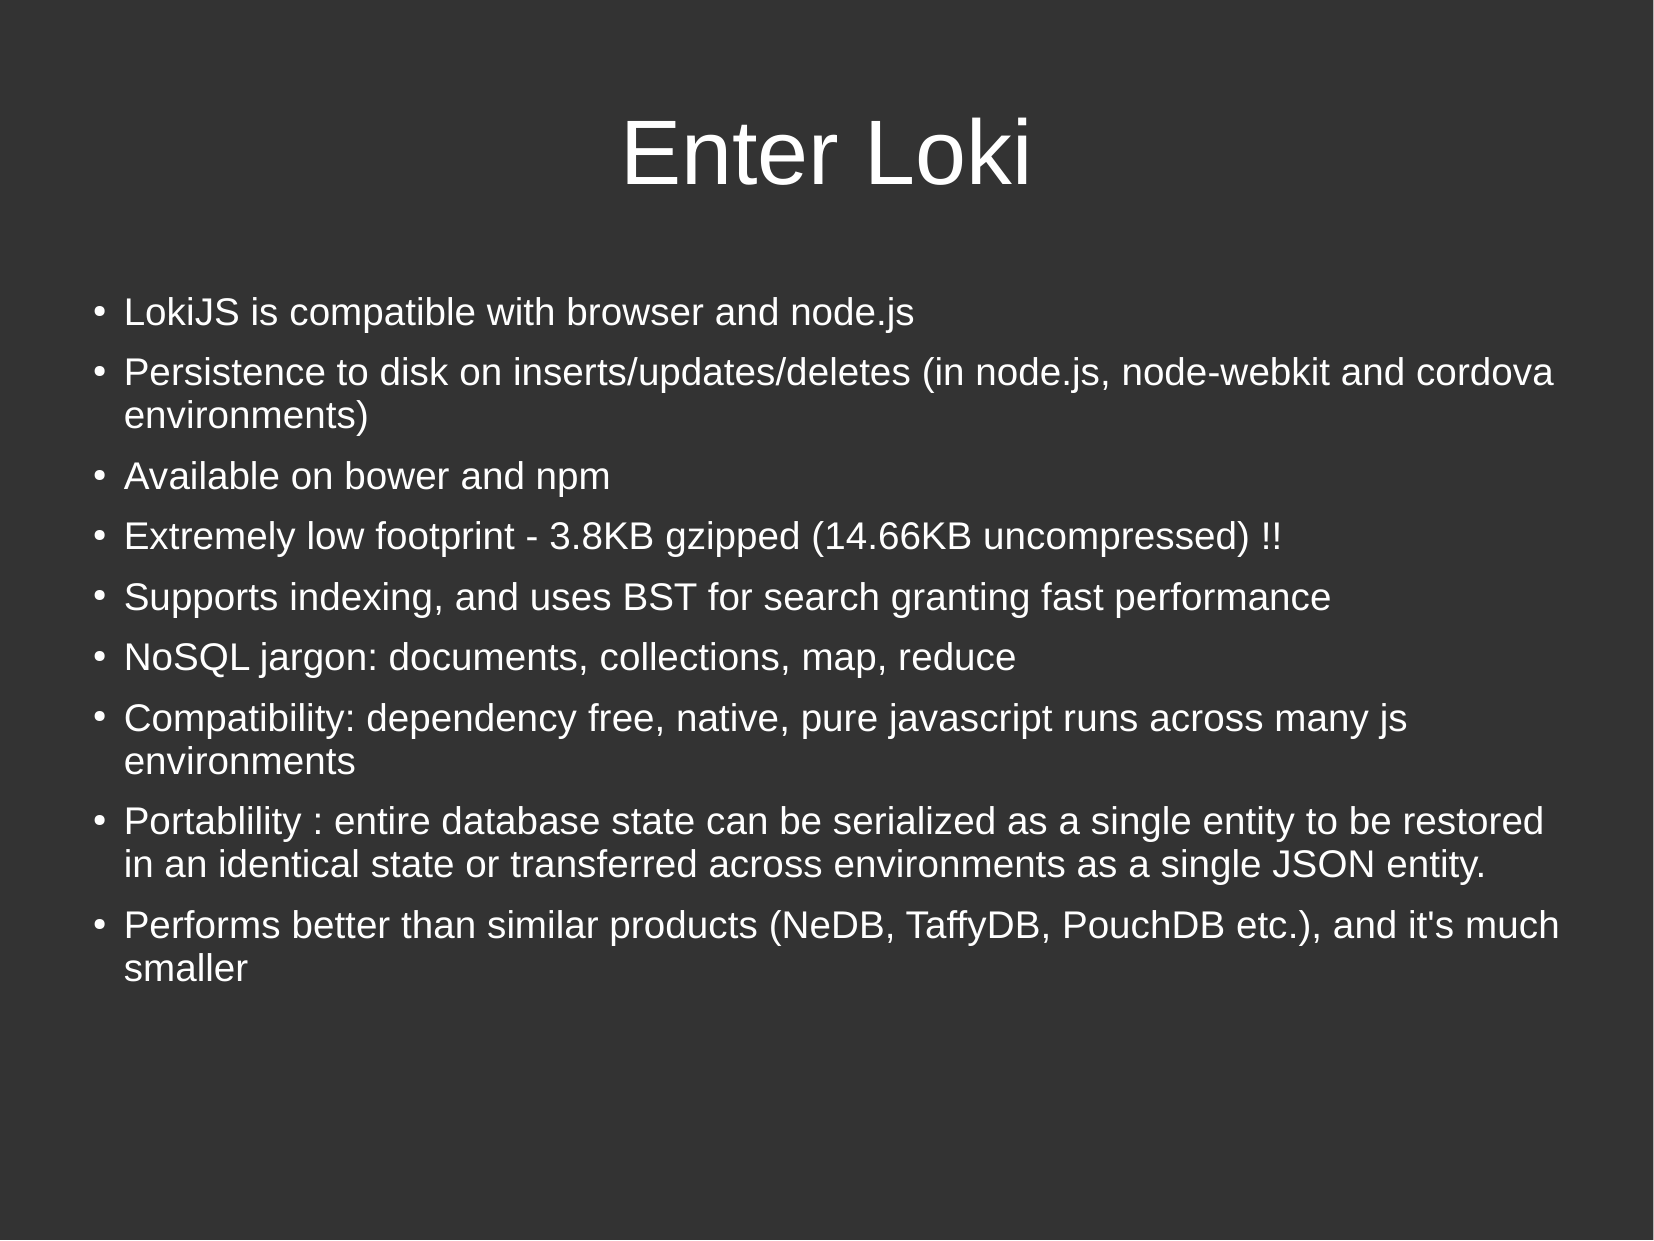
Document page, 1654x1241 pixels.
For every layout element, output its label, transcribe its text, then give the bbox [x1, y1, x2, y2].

title Enter Loki [82, 49, 1571, 257]
list LokiJS is compatible with browser and node.js Persistence to disk on inserts/updates/deletes (in node.js, node-webkit and cordova environments) Available on bower and npm Extremely low footprint - 3.8KB gzipped (14.66KB uncompressed) !! Supports indexing, and uses BST for search granting fast performance NoSQL jargon: documents, collections, map, reduce Compatibility: dependency free, native, pure javascript runs across many js environments Portablility : entire database state can be serialized as a single entity to be restored in an identical state or transferred across environments as a single JSON entity. Performs better than similar products (NeDB, TaffyDB, PouchDB etc.), and it's much smaller [82, 290, 1571, 1010]
